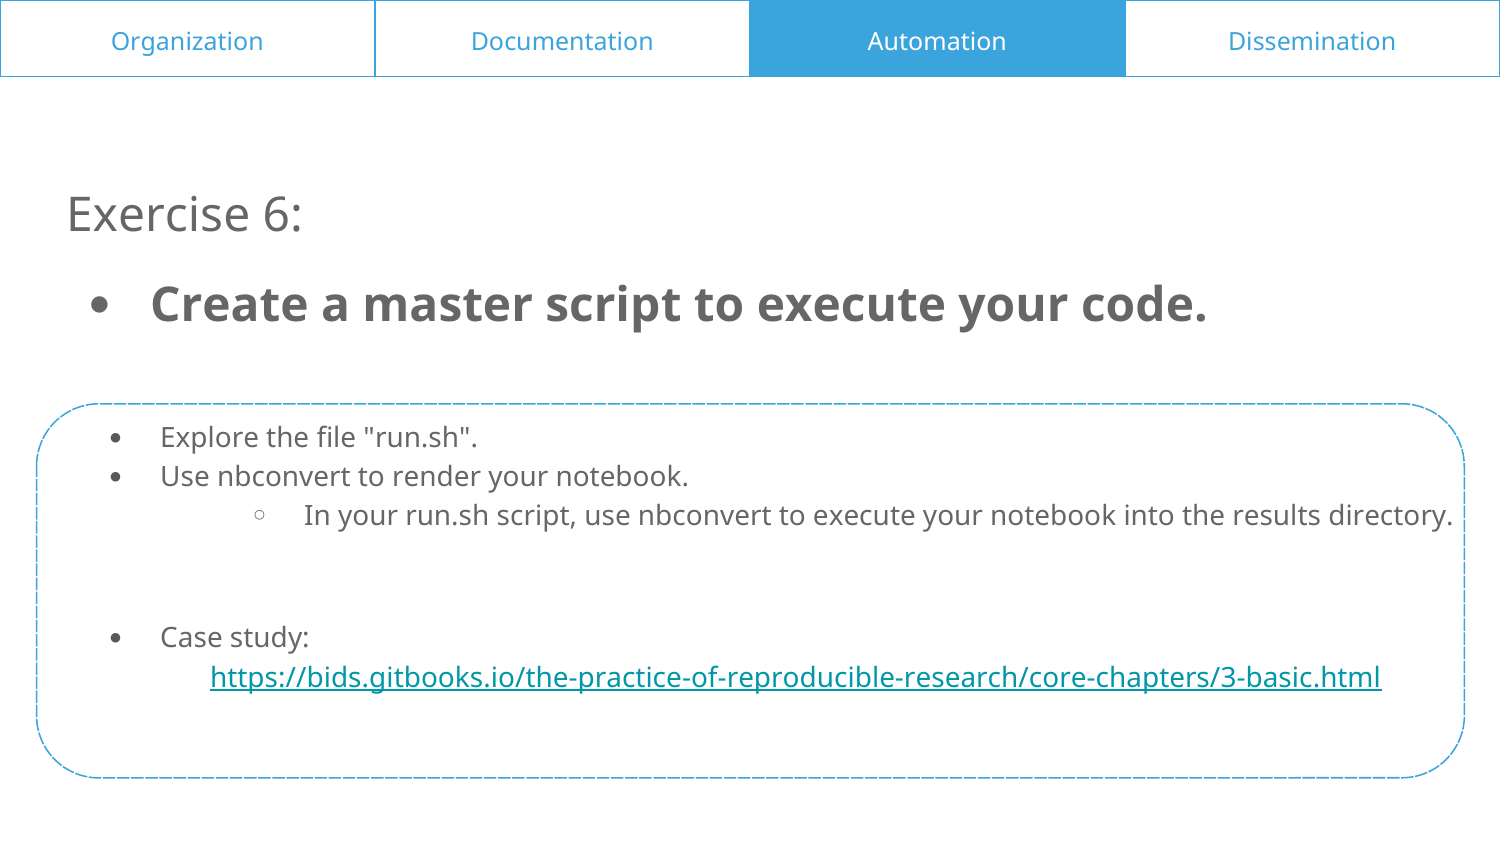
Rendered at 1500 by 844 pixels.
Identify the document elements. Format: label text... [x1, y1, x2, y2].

text_box Automation [750, 0, 1124, 77]
text_box Dissemination [1125, 0, 1500, 77]
text_box Documentation [375, 0, 749, 77]
text_box Organization [0, 0, 374, 77]
list Exercise 6: Create a master script to execute your code. Explore the file "run.sh". Use nbconvert to render your notebook. In your run.sh script, use nbconvert to execute your notebook into the results directory. Case study: https://bids.gitbooks.io/the-practice-of-reproducible-research/core-chapters/3-basic.html [51, 159, 1479, 750]
